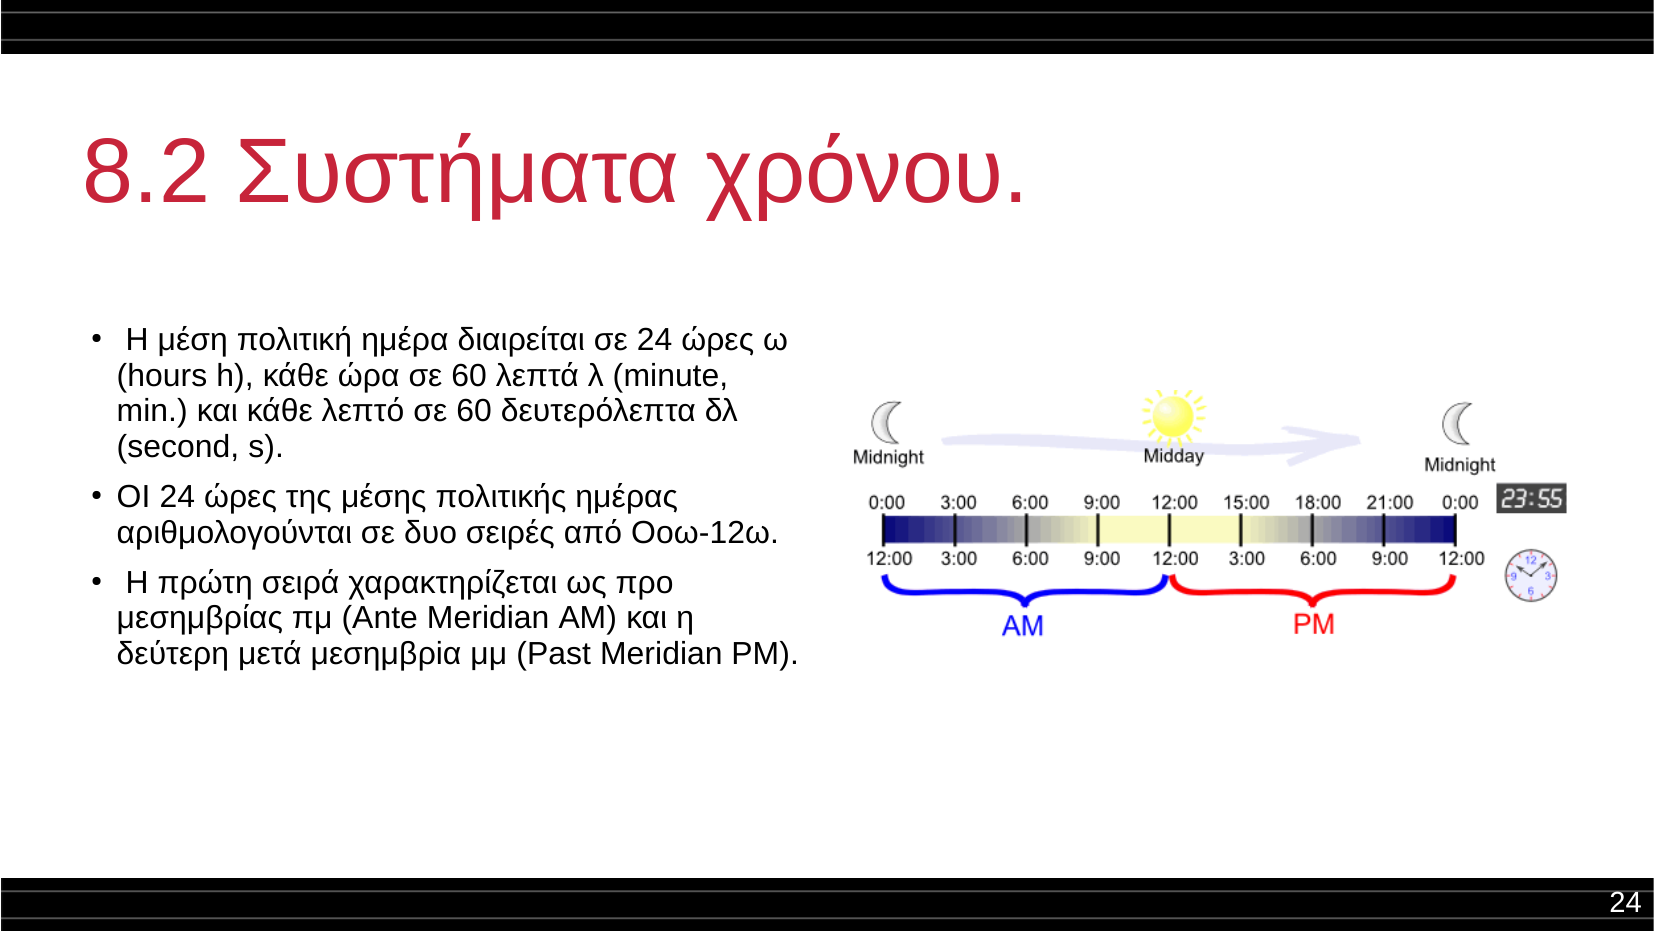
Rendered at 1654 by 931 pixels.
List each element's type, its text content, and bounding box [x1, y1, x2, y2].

picture [845, 390, 1572, 638]
picture [1, 0, 1654, 54]
list Η μέση πολιτική ημέρα διαιρείται σε 24 ώρες ω (hours h), κάθε ώρα σε 60 λεπτά λ (minute, min.) και κάθε λεπτό σε 60 δευτερόλεπτα δλ (second, s). ΟΙ 24 ώρες της μέσης πολιτικής ημέρας αριθμολογούνται σε δυο σειρές από Οοω-12ω. Η πρώτη σειρά χαρακτηρίζεται ως προ μεσημβρίας πμ (Ante Meridian ΑΜ) και η δεύτερη μετά μεσημβρiα μμ (Ρast Meridian ΡΜ). [82, 271, 809, 758]
picture [1, 878, 1654, 931]
title 8.2 Συστήματα χρόνου. [82, 92, 1571, 249]
